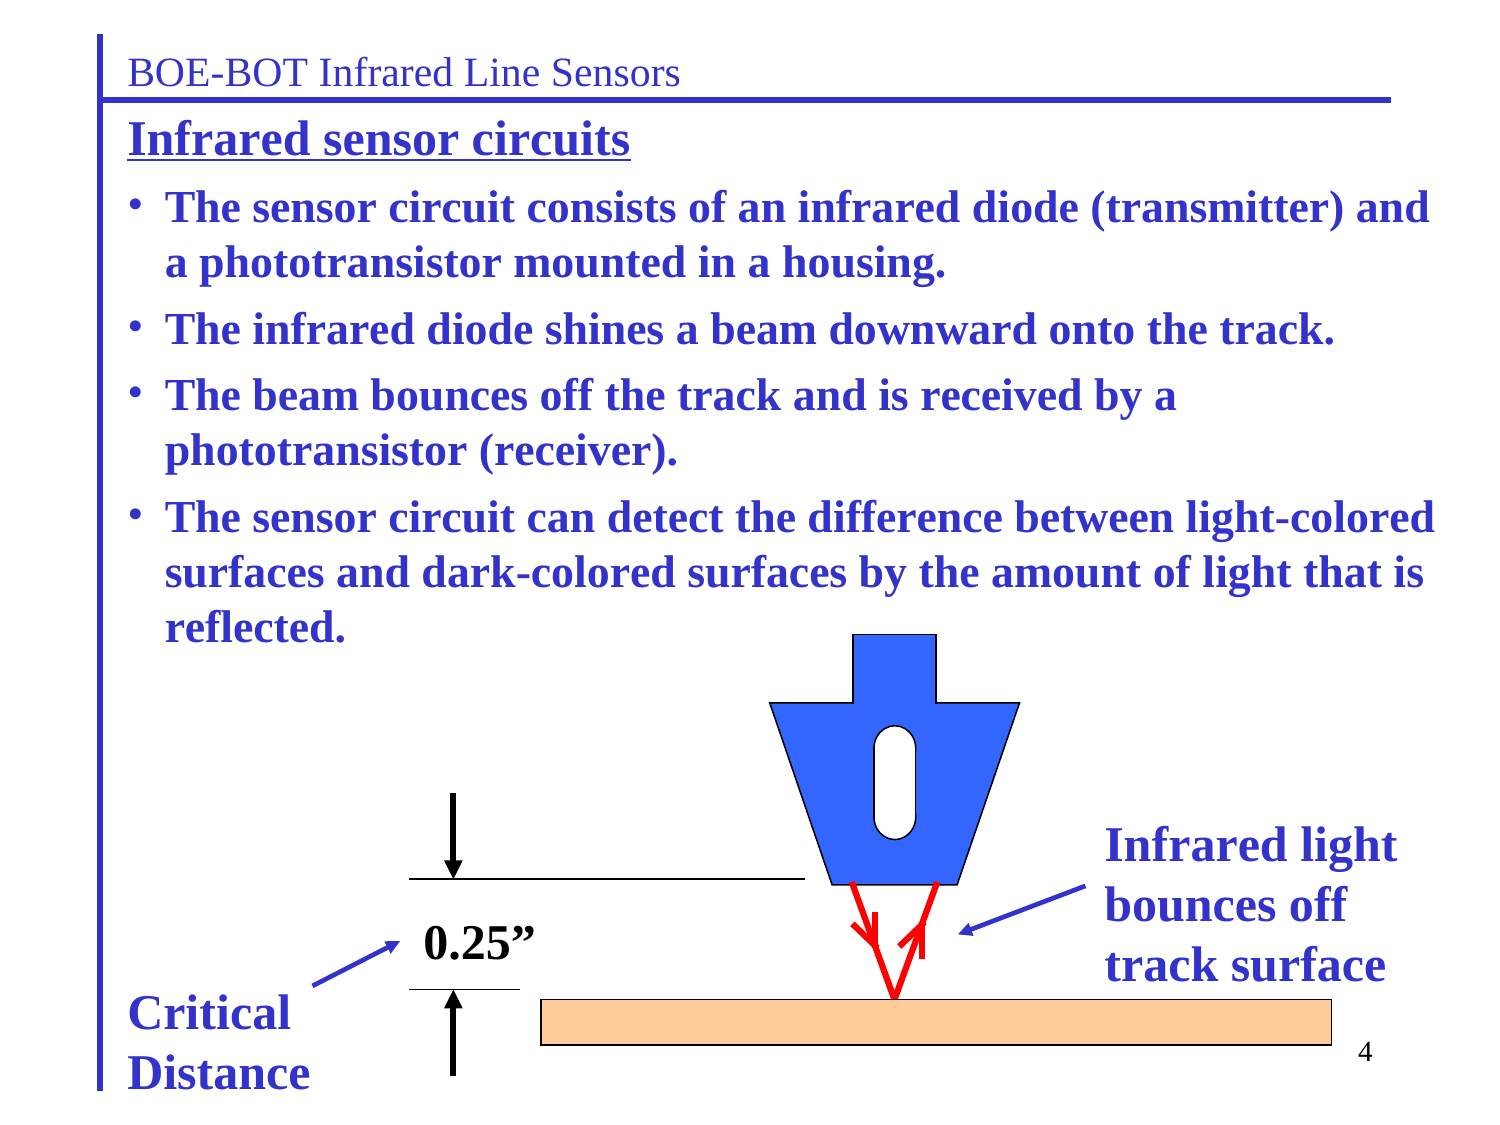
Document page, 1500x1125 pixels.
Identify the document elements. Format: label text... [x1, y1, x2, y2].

text_box Infrared light bounces off track surface [1089, 803, 1473, 1000]
text_box Infrared sensor circuits The sensor circuit consists of an infrared diode (transmitter) and a phototransistor mounted in a housing. The infrared diode shines a beam downward onto the track. The beam bounces off the track and is received by a phototransistor (receiver). The sensor circuit can detect the difference between light-colored surfaces and dark-colored surfaces by the amount of light that is reflected. [112, 97, 1476, 657]
text_box [541, 999, 1332, 1045]
text_box BOE-BOT Infrared Line Sensors [112, 37, 1450, 88]
text_box [769, 635, 1020, 885]
text_box Critical Distance [112, 972, 326, 1108]
text_box 0.25” [408, 901, 551, 978]
text_box <number> [1074, 1025, 1388, 1101]
